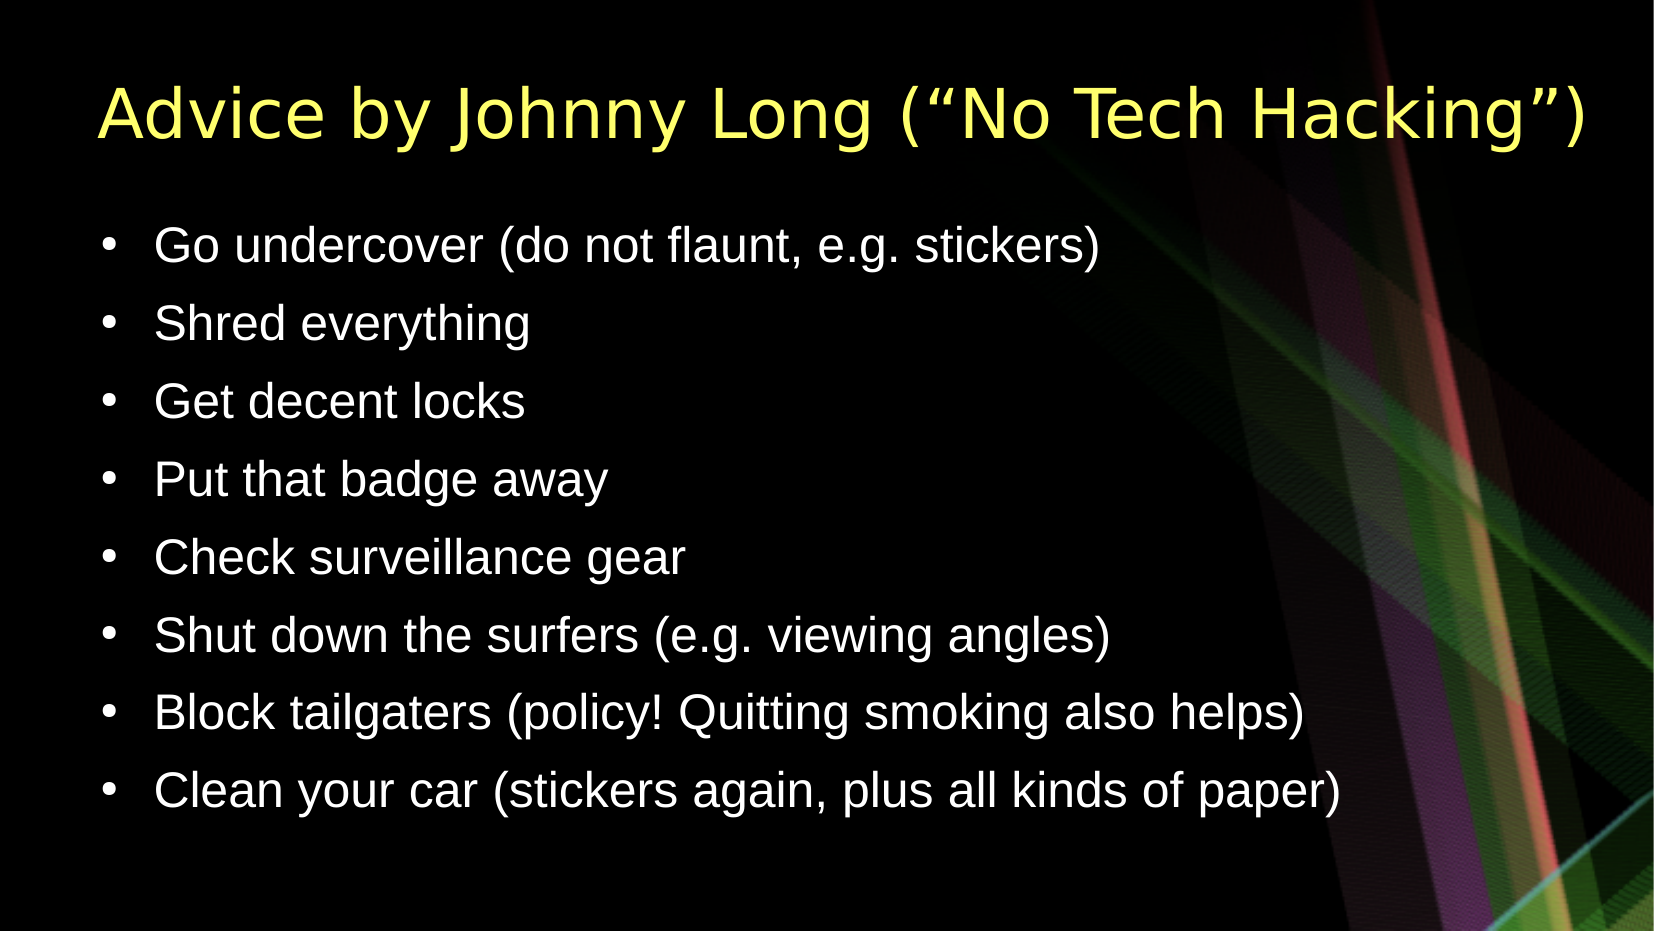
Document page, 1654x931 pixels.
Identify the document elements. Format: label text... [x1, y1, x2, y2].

list Go undercover (do not flaunt, e.g. stickers) Shred everything Get decent locks Put that badge away Check surveillance gear Shut down the surfers (e.g. viewing angles) Block tailgaters (policy! Quitting smoking also helps) Clean your car (stickers again, plus all kinds of paper) [82, 217, 1607, 898]
title Advice by Johnny Long (“No Tech Hacking”) [82, 37, 1607, 193]
picture [0, 0, 1654, 931]
